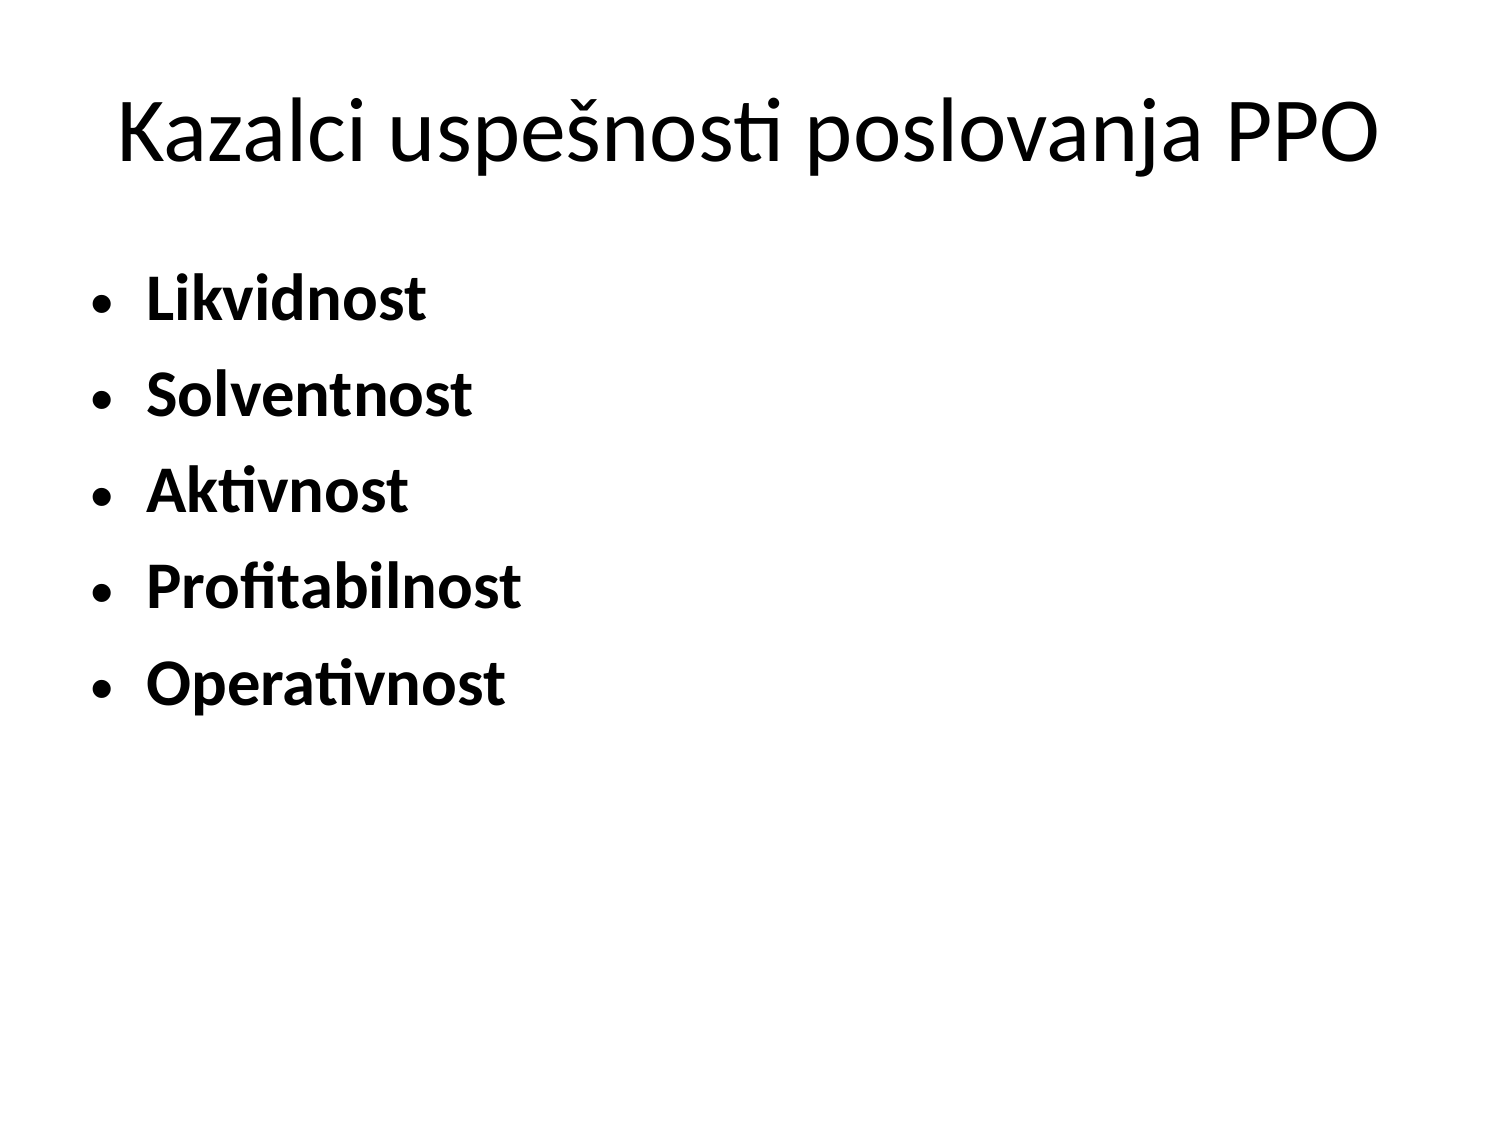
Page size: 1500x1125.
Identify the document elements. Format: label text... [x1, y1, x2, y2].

list Likvidnost Solventnost Aktivnost Profitabilnost Operativnost [75, 262, 1425, 1005]
title Kazalci uspešnosti poslovanja PPO [75, 45, 1425, 233]
